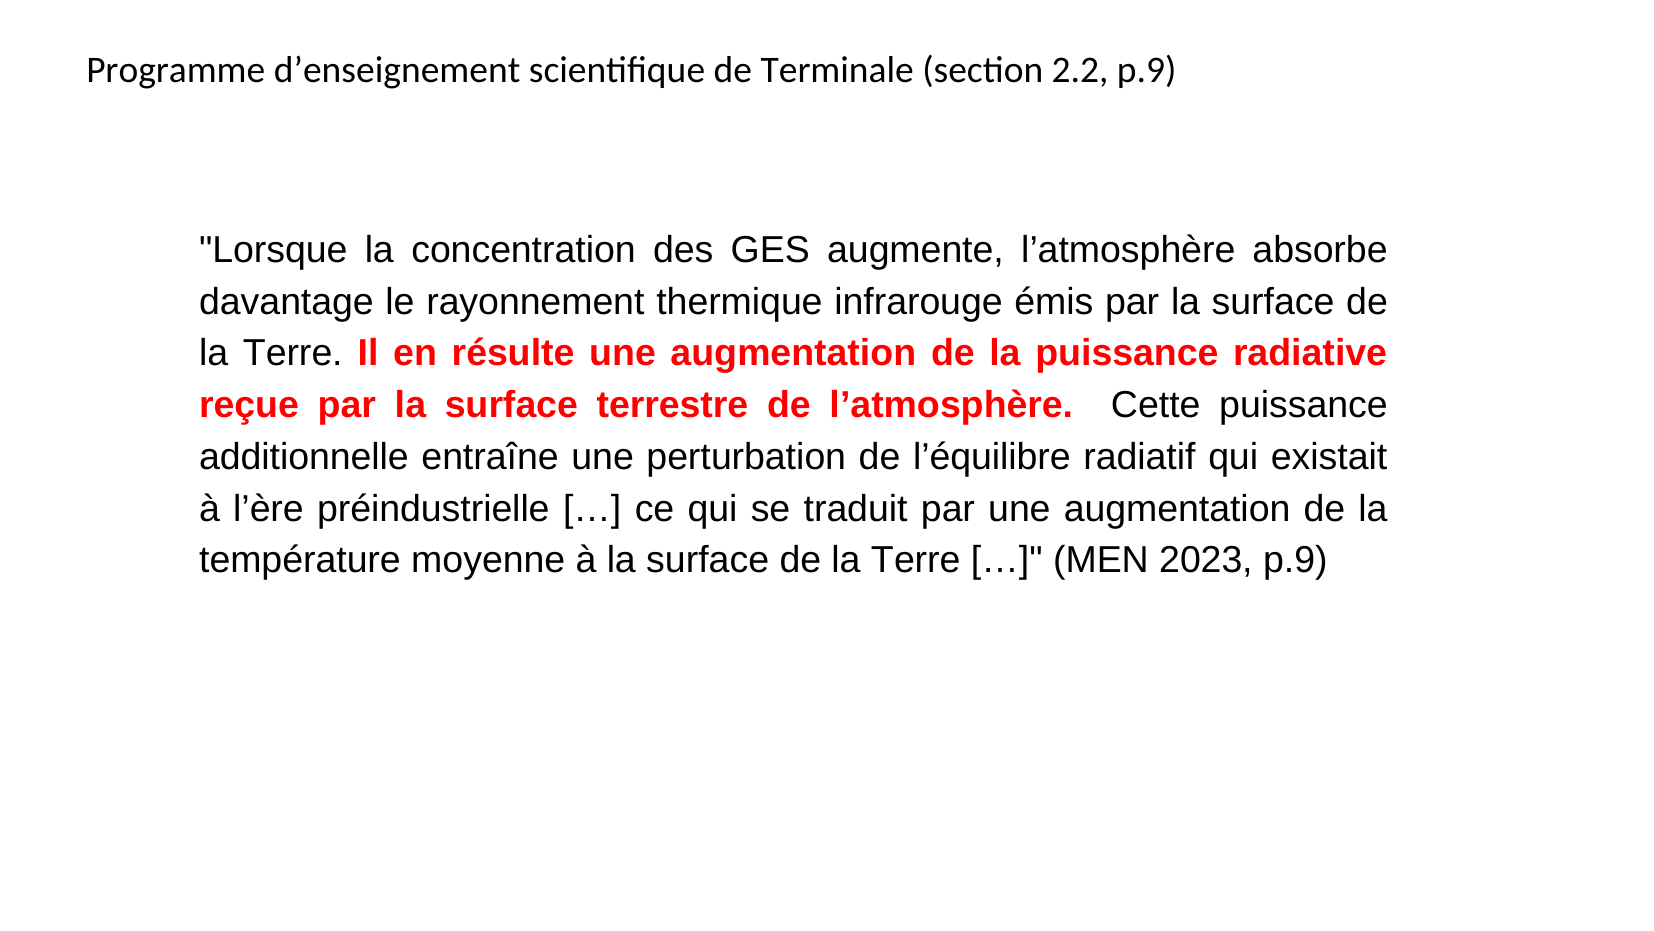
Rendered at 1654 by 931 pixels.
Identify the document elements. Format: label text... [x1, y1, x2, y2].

text_box Programme d’enseignement scientifique de Terminale (section 2.2, p.9) [71, 38, 1599, 98]
text_box "Lorsque la concentration des GES augmente, l’atmosphère absorbe davantage le rayonnement thermique infrarouge émis par la surface de la Terre. Il en résulte une augmentation de la puissance radiative reçue par la surface terrestre de l’atmosphère. Cette puissance additionnelle entraîne une perturbation de l’équilibre radiatif qui existait à l’ère préindustrielle […] ce qui se traduit par une augmentation de la température moyenne à la surface de la Terre […]" (MEN 2023, p.9) [94, 210, 1493, 588]
